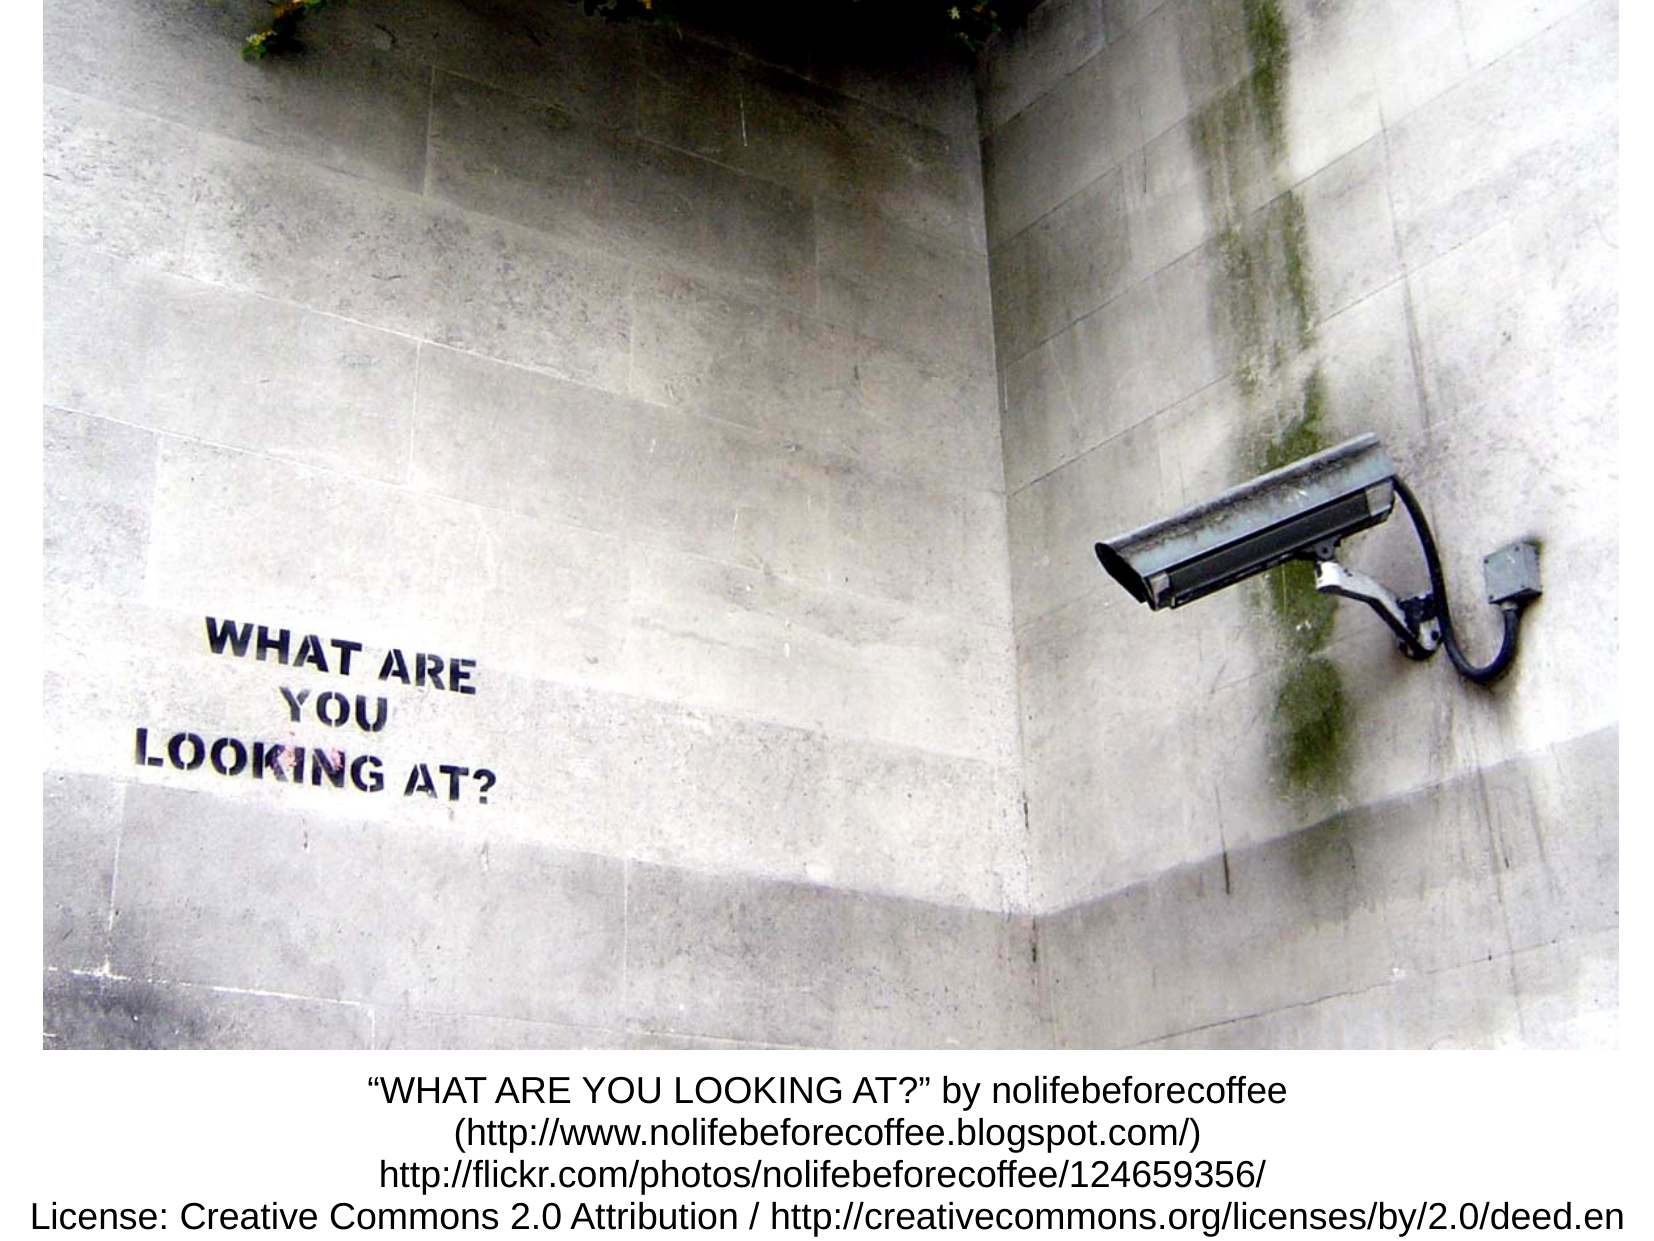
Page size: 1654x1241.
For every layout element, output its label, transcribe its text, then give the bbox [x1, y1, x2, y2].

text_box “WHAT ARE YOU LOOKING AT?” by nolifebeforecoffee (http://www.nolifebeforecoffee.blogspot.com/) http://flickr.com/photos/nolifebeforecoffee/124659356/ License: Creative Commons 2.0 Attribution / http://creativecommons.org/licenses/by/2.0/deed.en [15, 1061, 1654, 1241]
picture [43, 0, 1619, 1051]
